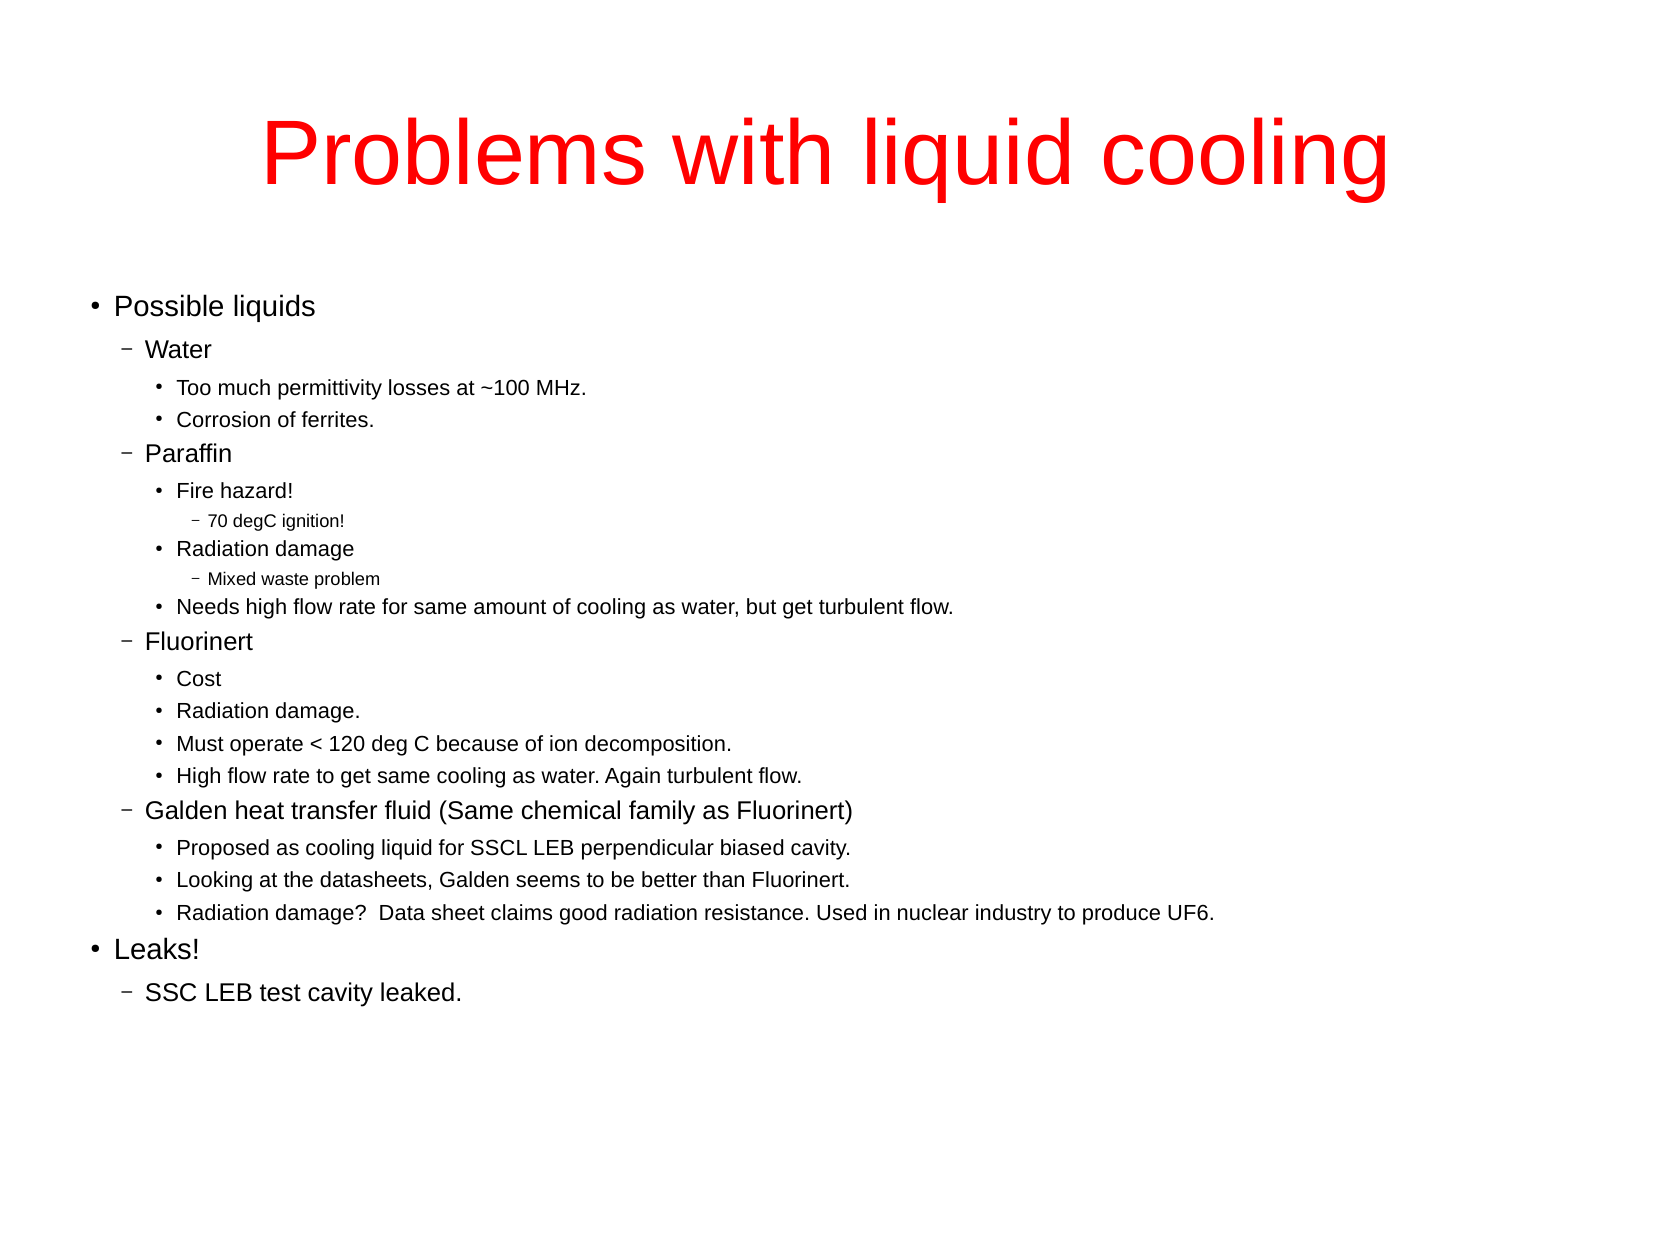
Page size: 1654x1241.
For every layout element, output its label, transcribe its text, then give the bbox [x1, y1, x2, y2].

title Problems with liquid cooling [82, 49, 1571, 257]
list Possible liquids Water Too much permittivity losses at ~100 MHz. Corrosion of ferrites. Paraffin Fire hazard! 70 degC ignition! Radiation damage Mixed waste problem Needs high flow rate for same amount of cooling as water, but get turbulent flow. Fluorinert Cost Radiation damage. Must operate < 120 deg C because of ion decomposition. High flow rate to get same cooling as water. Again turbulent flow. Galden heat transfer fluid (Same chemical family as Fluorinert) Proposed as cooling liquid for SSCL LEB perpendicular biased cavity. Looking at the datasheets, Galden seems to be better than Fluorinert. Radiation damage? Data sheet claims good radiation resistance. Used in nuclear industry to produce UF6. Leaks! SSC LEB test cavity leaked. [82, 290, 1571, 1010]
